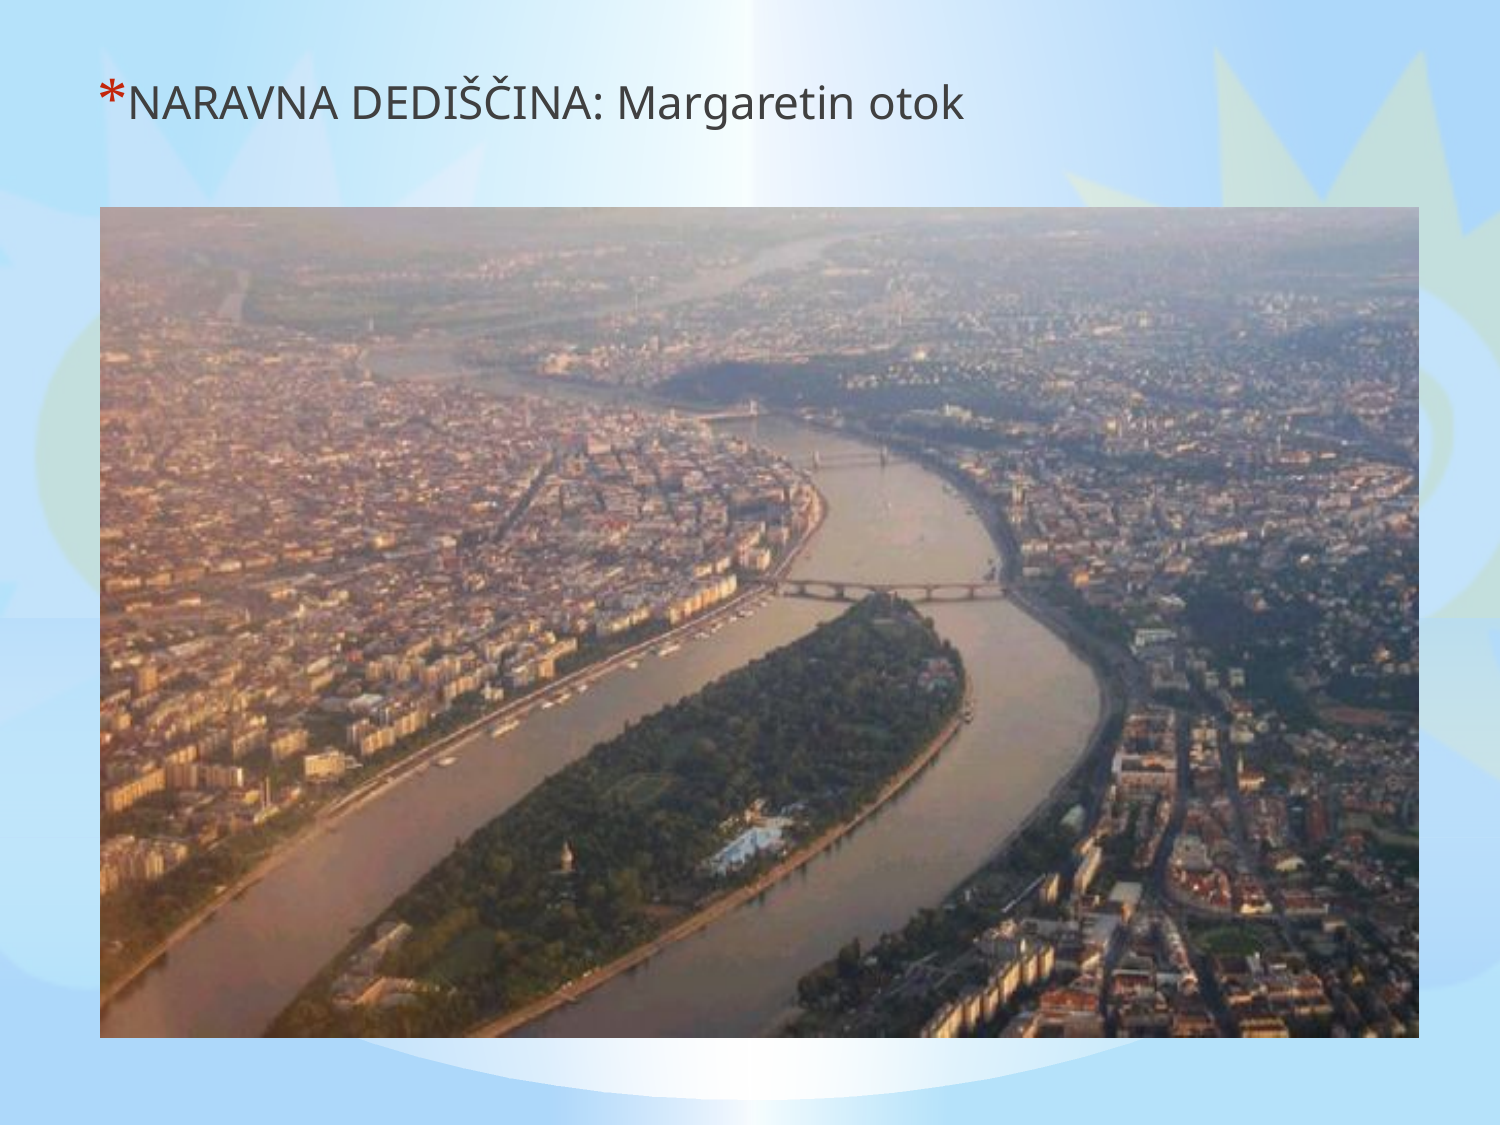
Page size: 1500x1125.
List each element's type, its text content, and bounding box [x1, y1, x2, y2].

list NARAVNA DEDIŠČINA: Margaretin otok [75, 66, 1425, 1071]
picture [100, 207, 1419, 1038]
